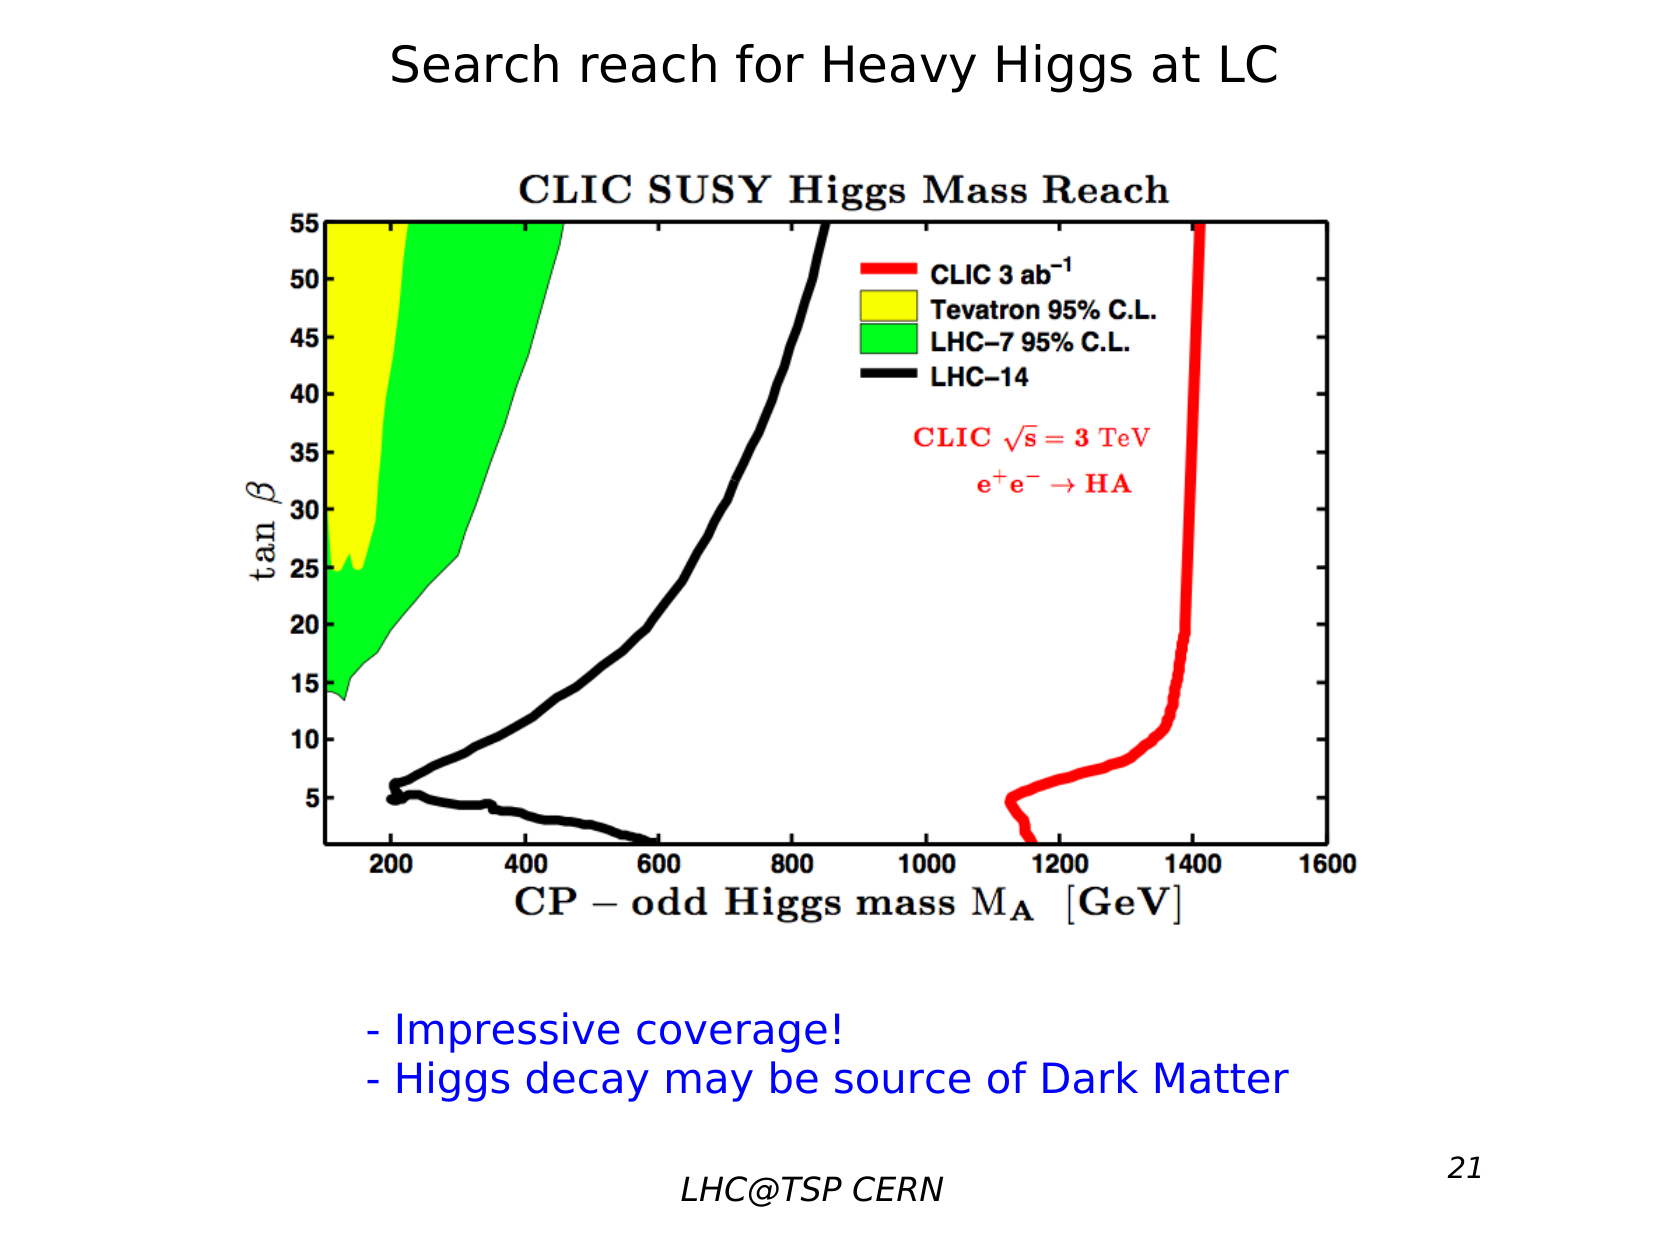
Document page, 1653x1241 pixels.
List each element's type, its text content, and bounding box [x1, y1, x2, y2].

text_box Search reach for Heavy Higgs at LC [375, 27, 1294, 102]
picture [193, 136, 1402, 950]
text_box - Impressive coverage! - Higgs decay may be source of Dark Matter [350, 997, 1302, 1111]
